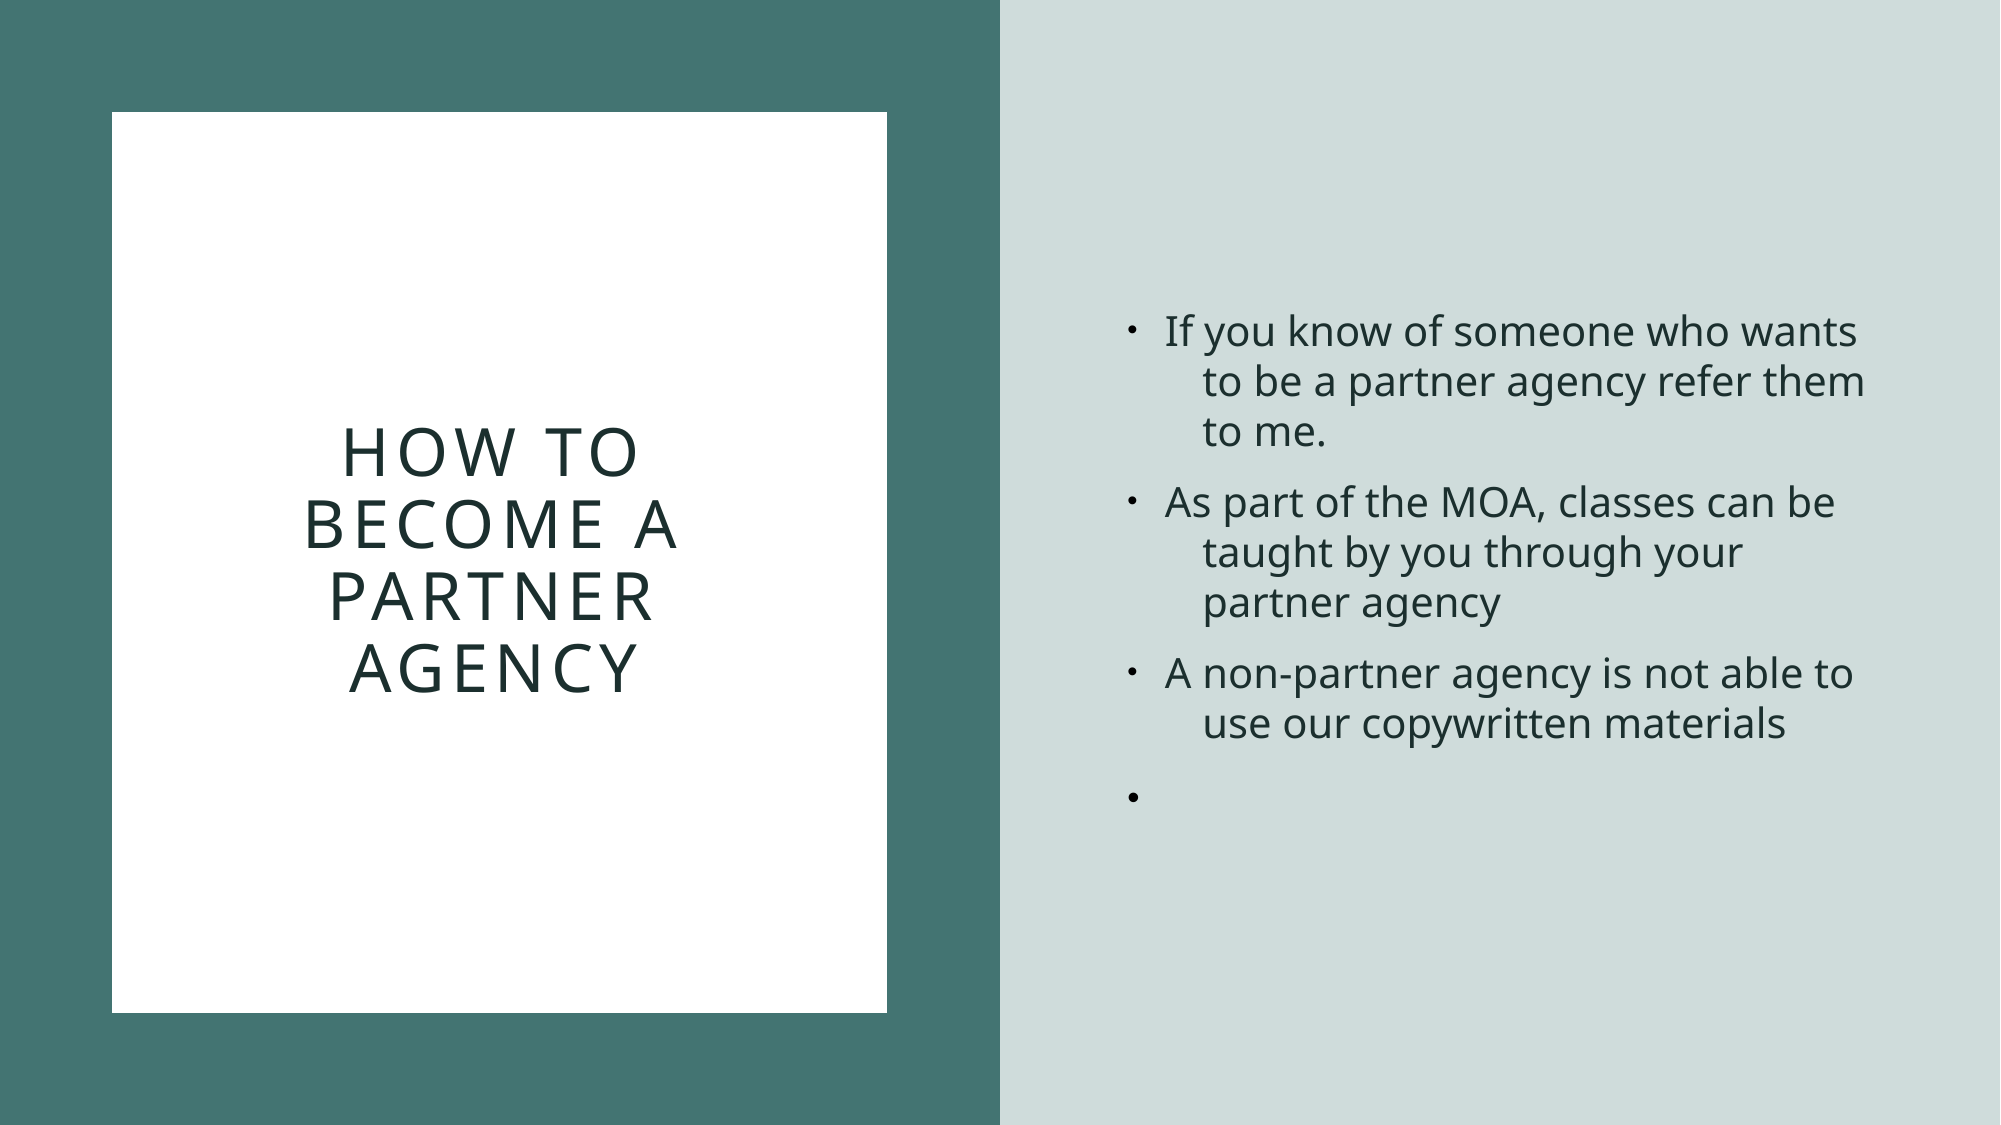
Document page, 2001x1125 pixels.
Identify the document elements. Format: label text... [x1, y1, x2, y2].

text_box [0, 0, 2000, 1125]
list If you know of someone who wants to be a partner agency refer them to me. As part of the MOA, classes can be taught by you through your partner agency A non-partner agency is not able to use our copywritten materials [1112, 85, 1888, 1047]
title How to become a partner agency [189, 224, 798, 901]
